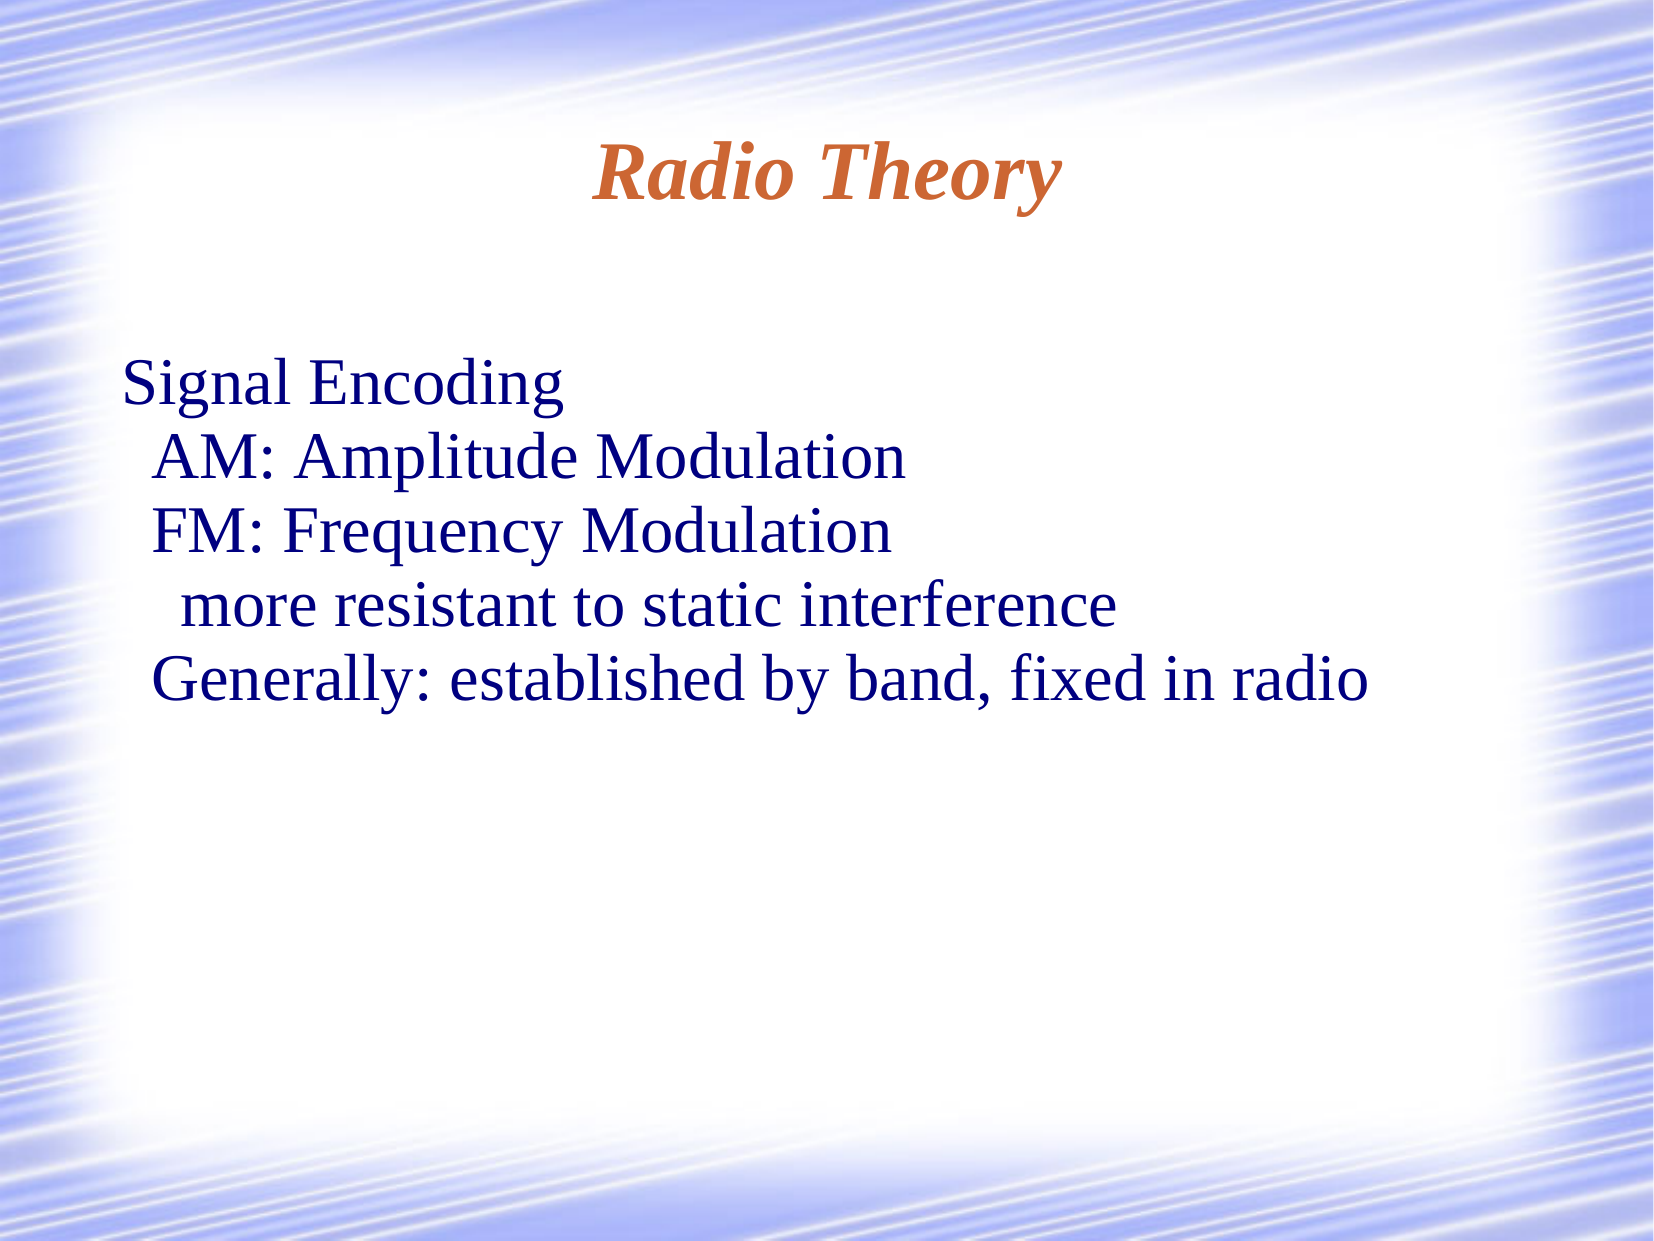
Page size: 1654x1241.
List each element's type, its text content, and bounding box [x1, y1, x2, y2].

title Radio Theory [121, 67, 1534, 275]
picture [0, 0, 1654, 1241]
list Signal Encoding AM: Amplitude Modulation FM: Frequency Modulation more resistant to static interference Generally: established by band, fixed in radio [121, 344, 1534, 1127]
